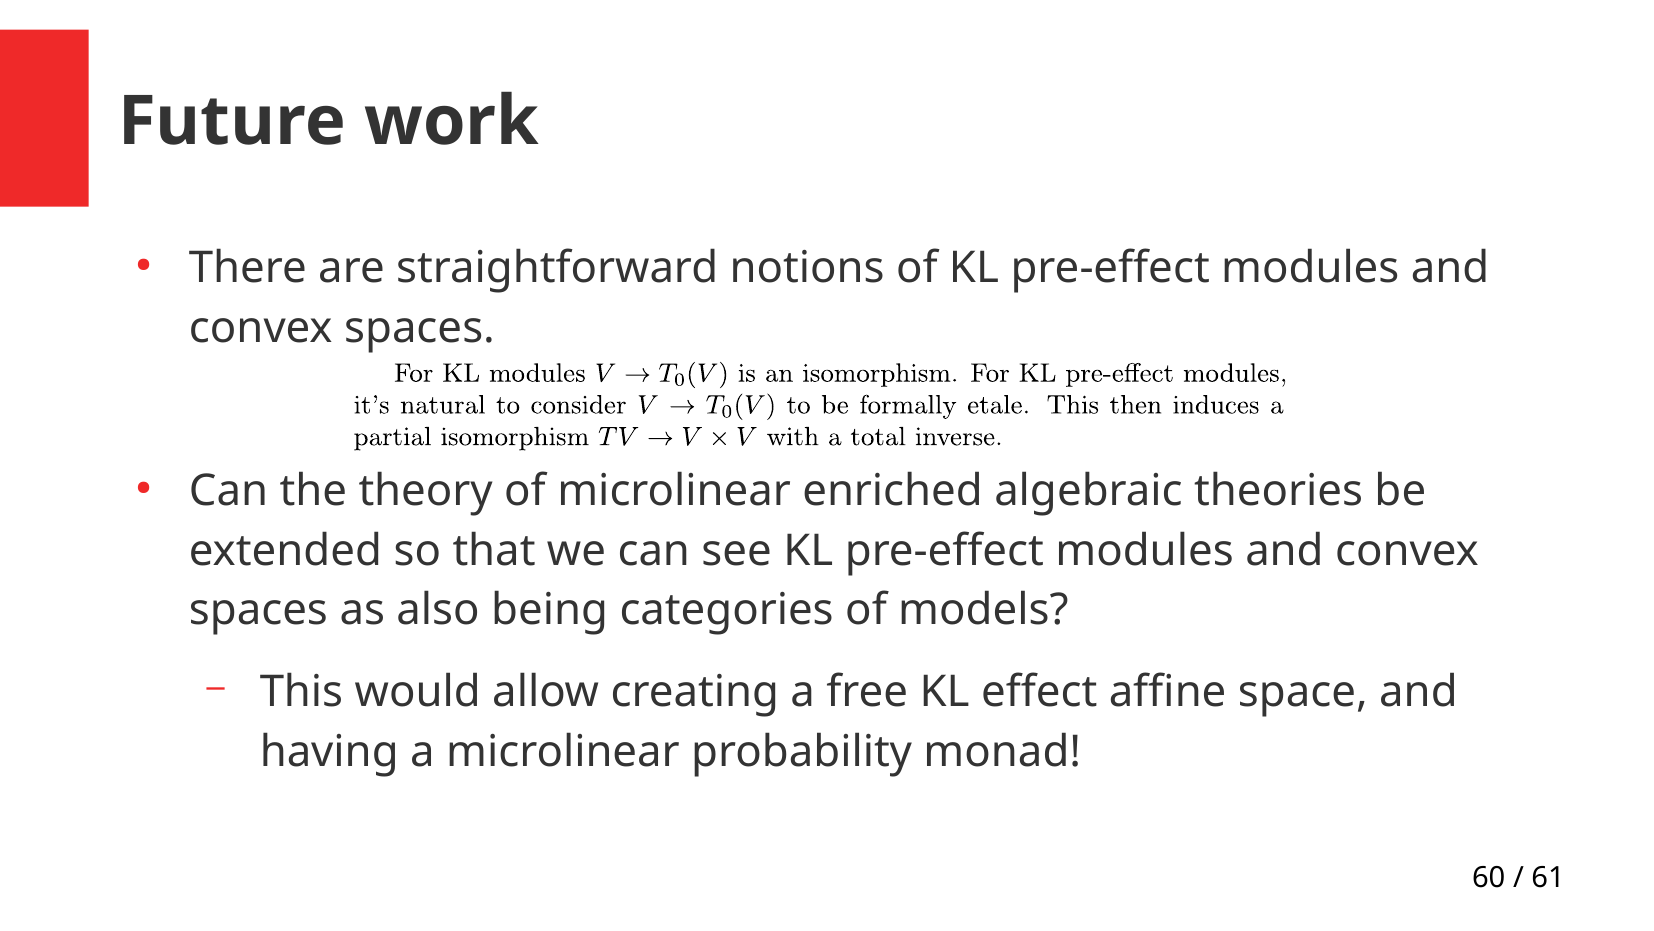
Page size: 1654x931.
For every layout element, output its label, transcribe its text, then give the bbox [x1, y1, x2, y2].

list There are straightforward notions of KL pre-effect modules and convex spaces. Can the theory of microlinear enriched algebraic theories be extended so that we can see KL pre-effect modules and convex spaces as also being categories of models? This would allow creating a free KL effect affine space, and having a microlinear probability monad! [118, 236, 1595, 798]
text_box [354, 361, 1286, 451]
title Future work [118, 29, 1595, 207]
